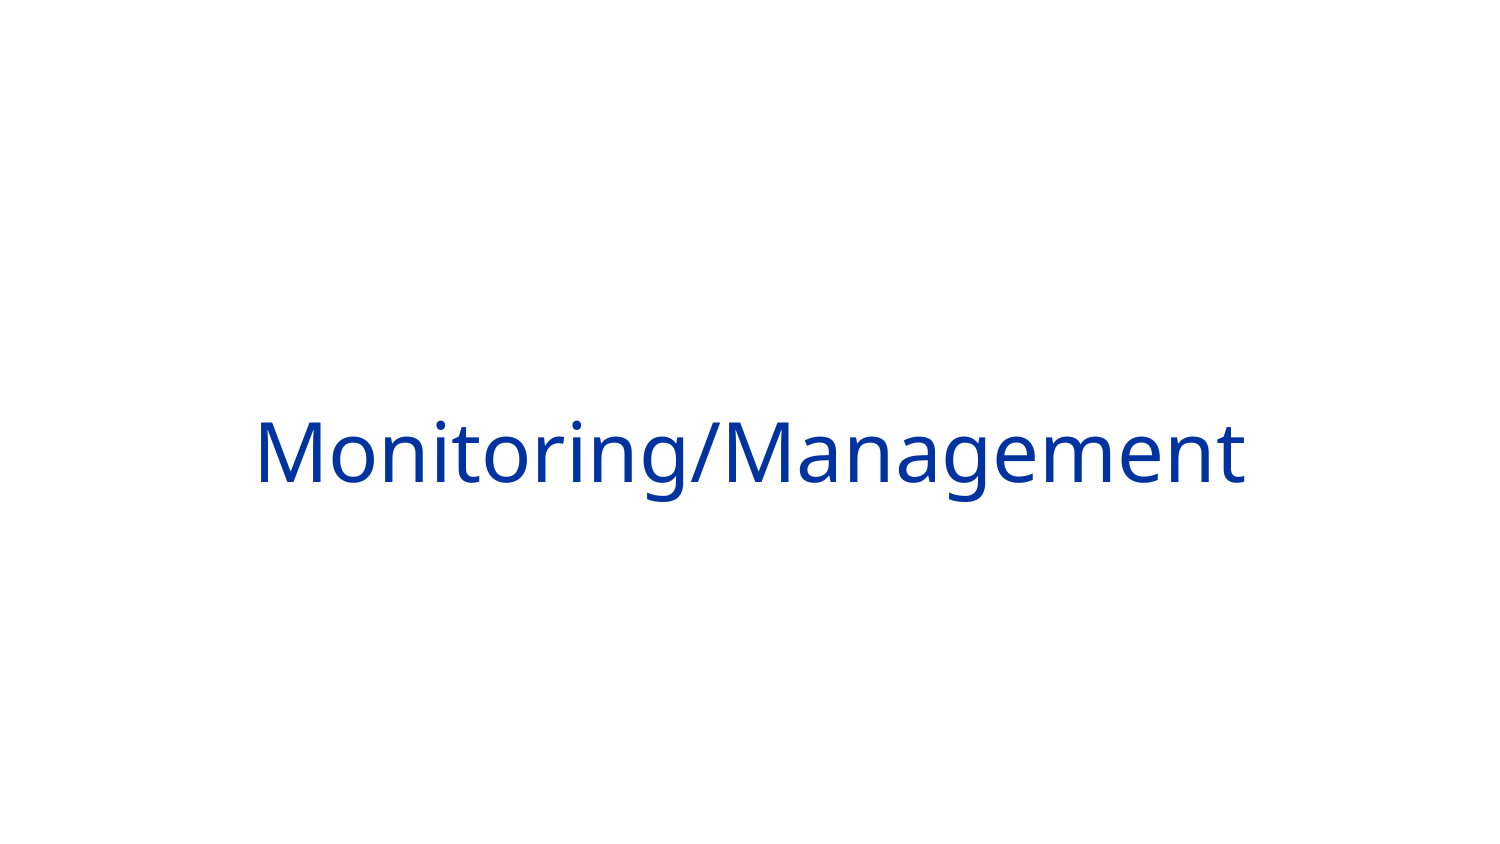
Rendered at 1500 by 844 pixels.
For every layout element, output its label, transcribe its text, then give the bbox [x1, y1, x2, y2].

subtitle Monitoring/Management [75, 197, 1425, 687]
